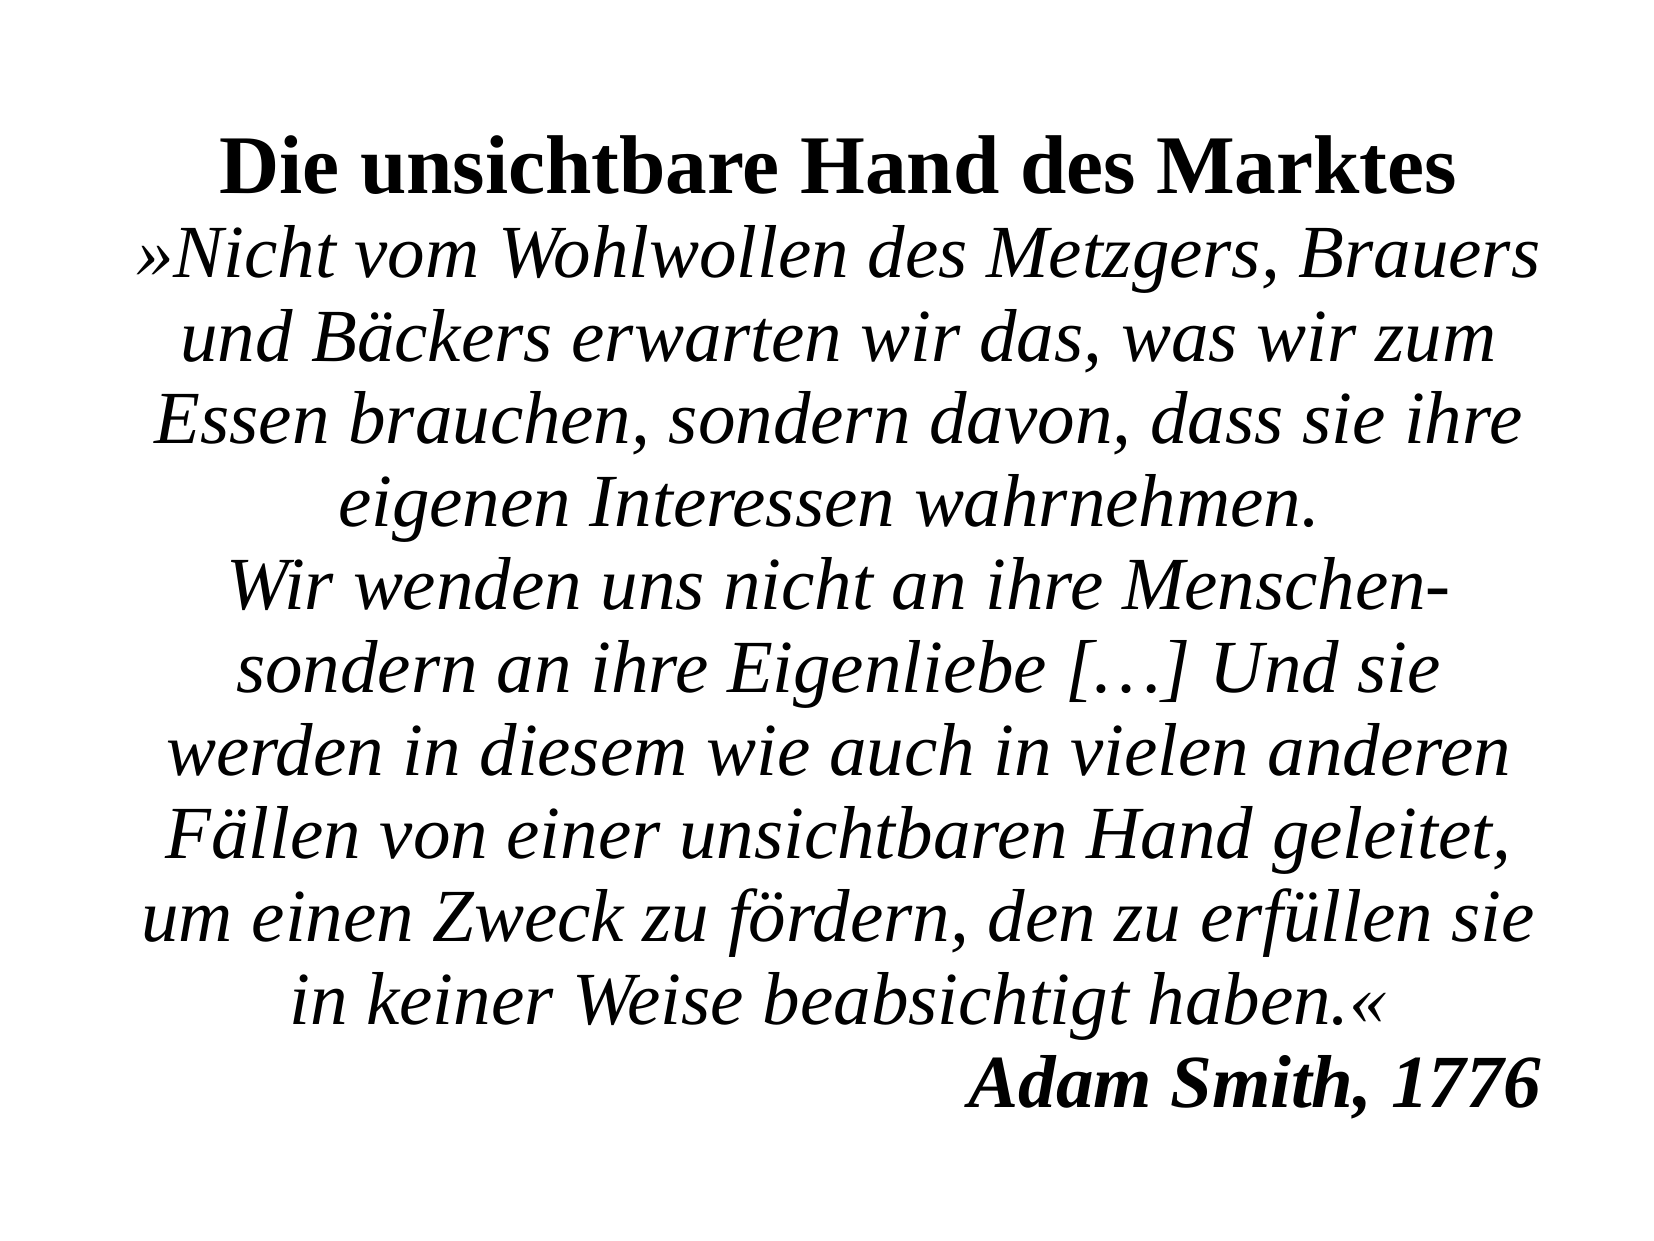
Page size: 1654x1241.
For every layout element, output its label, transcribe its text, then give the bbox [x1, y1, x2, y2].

text_box Die unsichtbare Hand des Marktes »Nicht vom Wohlwollen des Metzgers, Brauers und Bäckers erwarten wir das, was wir zum Essen brauchen, sondern davon, dass sie ihre eigenen Interessen wahrnehmen. Wir wenden uns nicht an ihre Menschen- sondern an ihre Eigenliebe […] Und sie werden in diesem wie auch in vielen anderen Fällen von einer unsichtbaren Hand geleitet, um einen Zweck zu fördern, den zu erfüllen sie in keiner Weise beabsichtigt haben.« Adam Smith, 1776 [121, 111, 1573, 1132]
